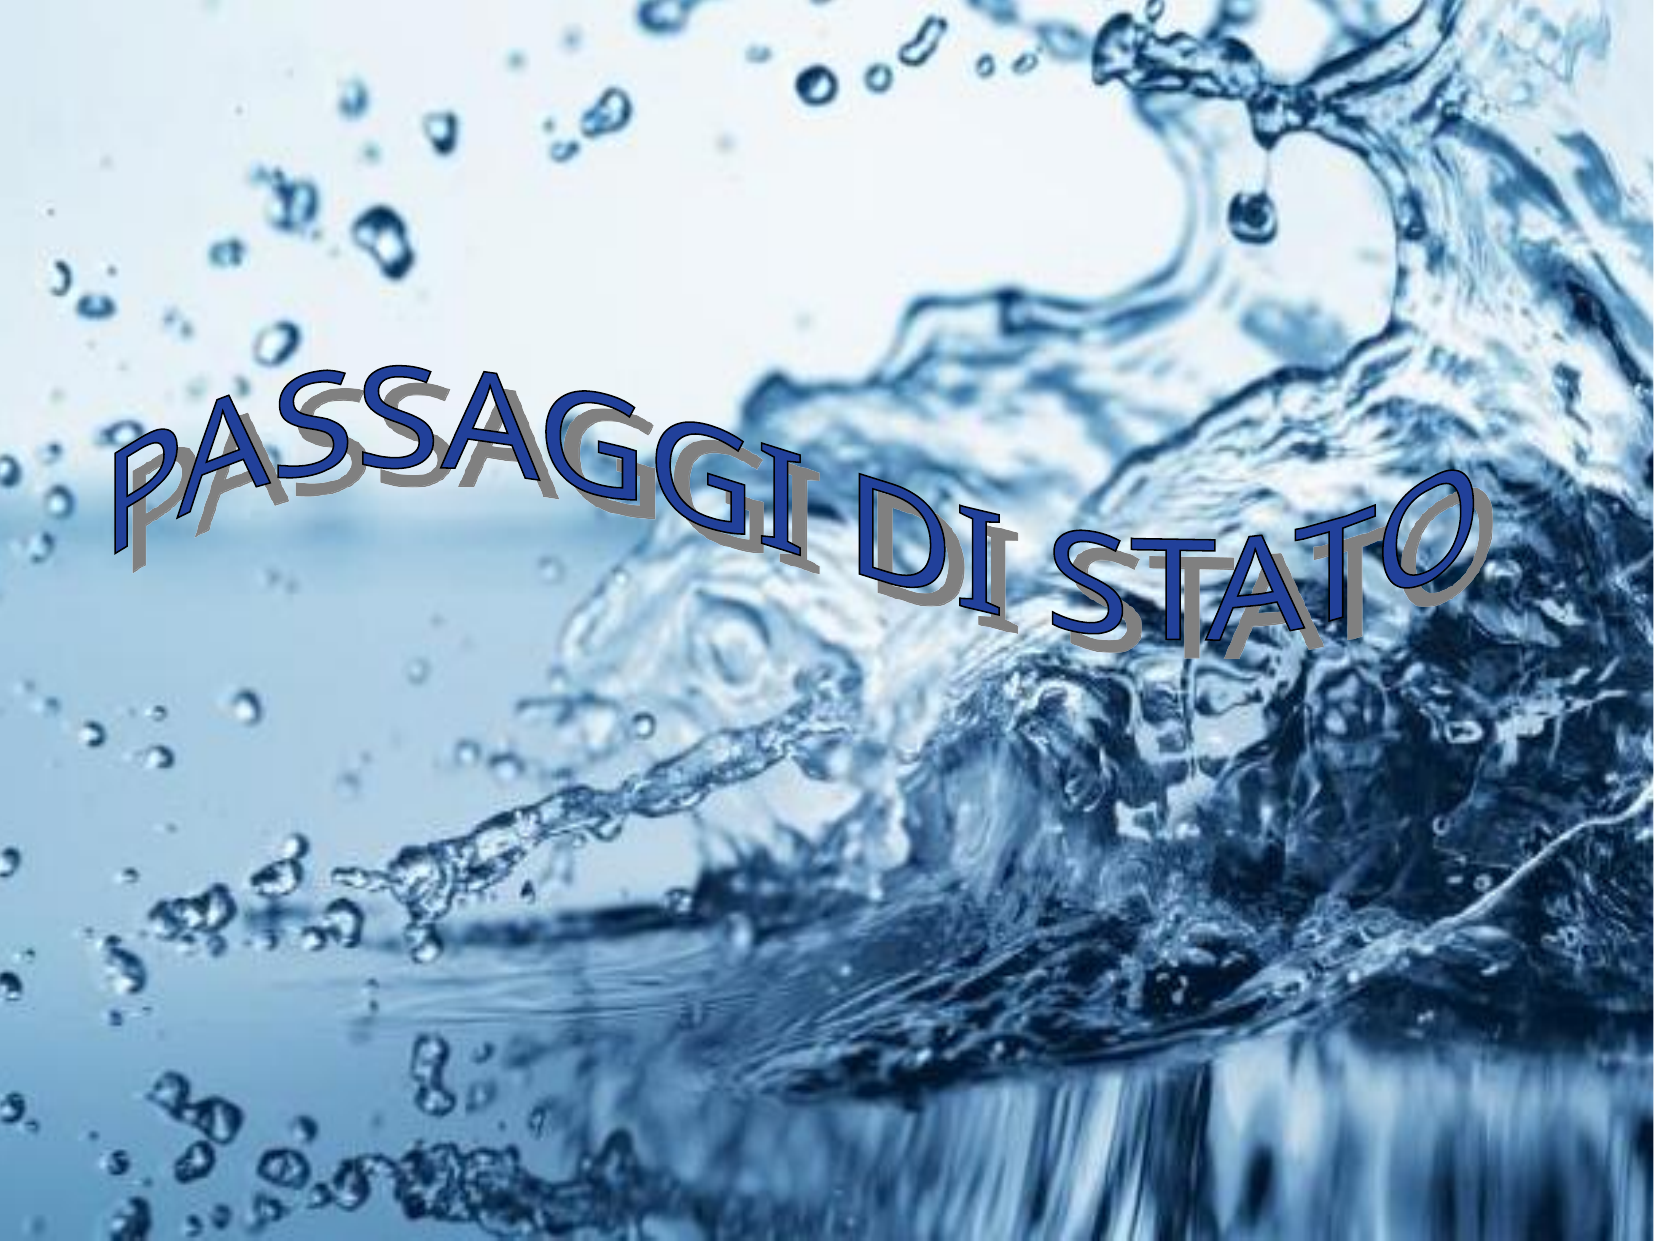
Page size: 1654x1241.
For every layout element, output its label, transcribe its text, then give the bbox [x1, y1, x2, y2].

text_box PASSAGGI DI STATO [959, 505, 1000, 616]
text_box PASSAGGI DI STATO [440, 371, 540, 481]
text_box PASSAGGI DI STATO [656, 422, 745, 535]
text_box PASSAGGI DI STATO [115, 429, 178, 554]
text_box PASSAGGI DI STATO [278, 370, 348, 478]
text_box PASSAGGI DI STATO [545, 390, 637, 500]
text_box PASSAGGI DI STATO [859, 473, 945, 588]
picture [0, 0, 1654, 1241]
text_box PASSAGGI DI STATO [362, 365, 434, 469]
text_box PASSAGGI DI STATO [177, 395, 271, 518]
text_box PASSAGGI DI STATO [1205, 535, 1305, 641]
text_box PASSAGGI DI STATO [1295, 504, 1376, 621]
text_box PASSAGGI DI STATO [1382, 470, 1474, 588]
text_box PASSAGGI DI STATO [1052, 530, 1123, 634]
text_box PASSAGGI DI STATO [761, 443, 801, 556]
text_box PASSAGGI DI STATO [1131, 538, 1215, 640]
